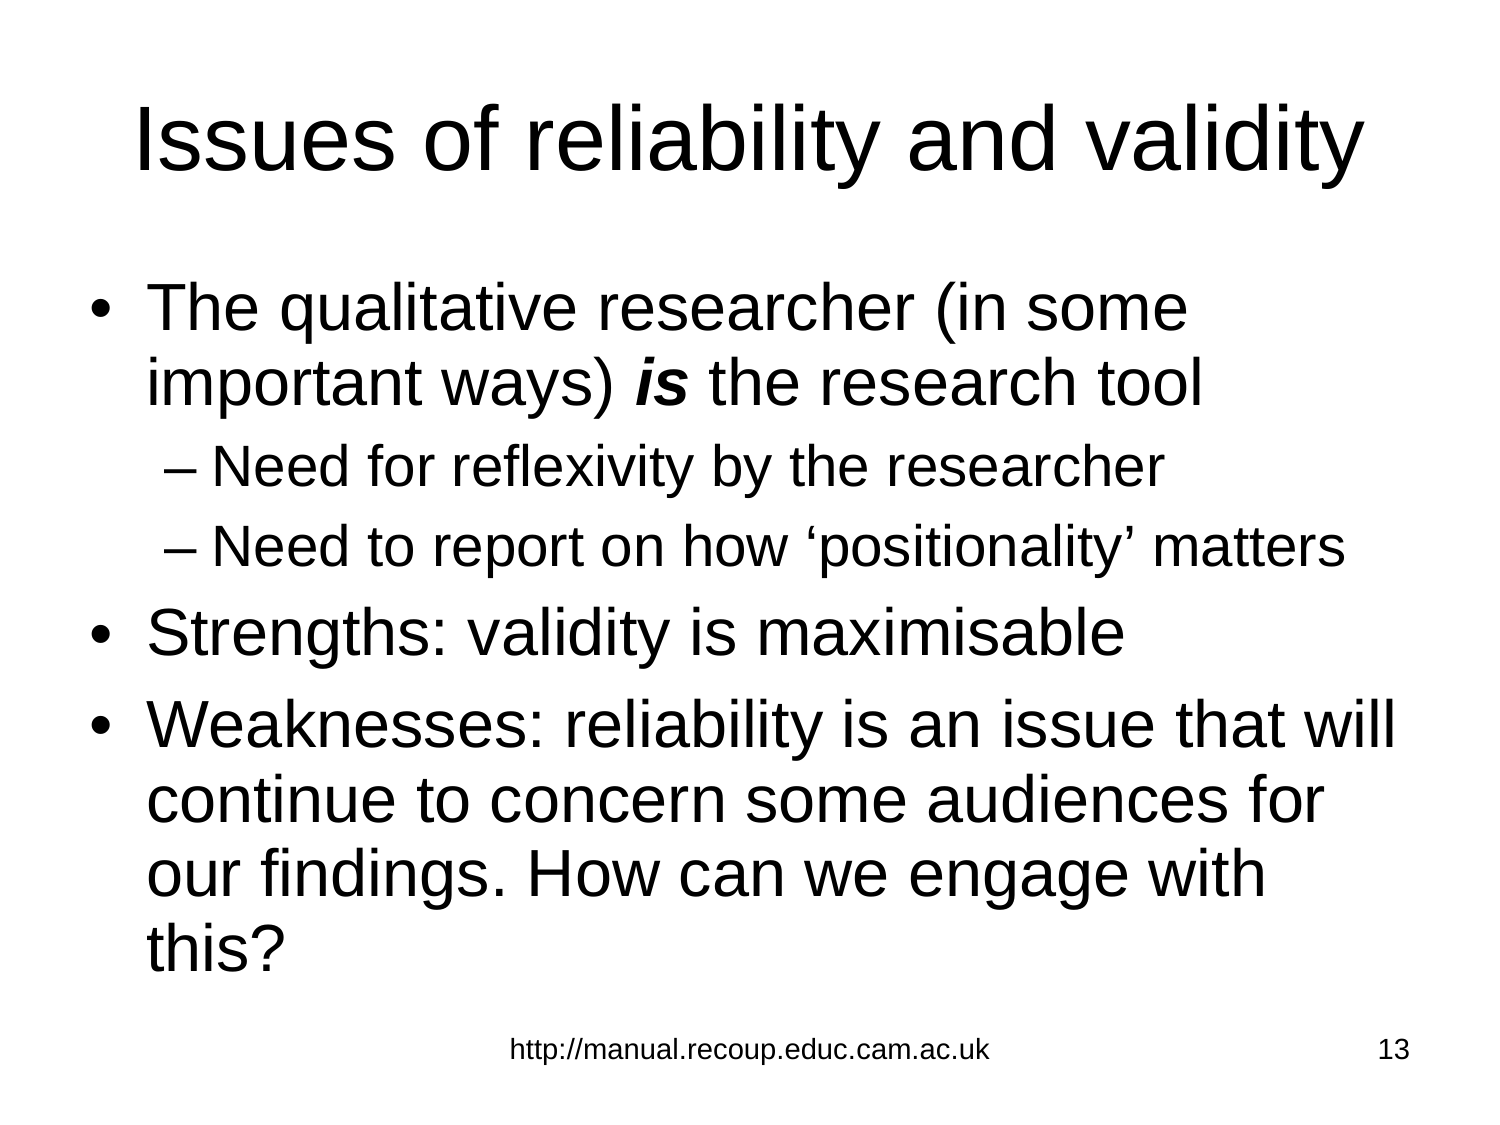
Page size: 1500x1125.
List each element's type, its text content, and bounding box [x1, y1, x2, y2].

title Issues of reliability and validity [84, 54, 1416, 224]
list The qualitative researcher (in some important ways) is the research tool Need for reflexivity by the researcher Need to report on how ‘positionality’ matters Strengths: validity is maximisable Weaknesses: reliability is an issue that will continue to concern some audiences for our findings. How can we engage with this? [75, 262, 1426, 1040]
